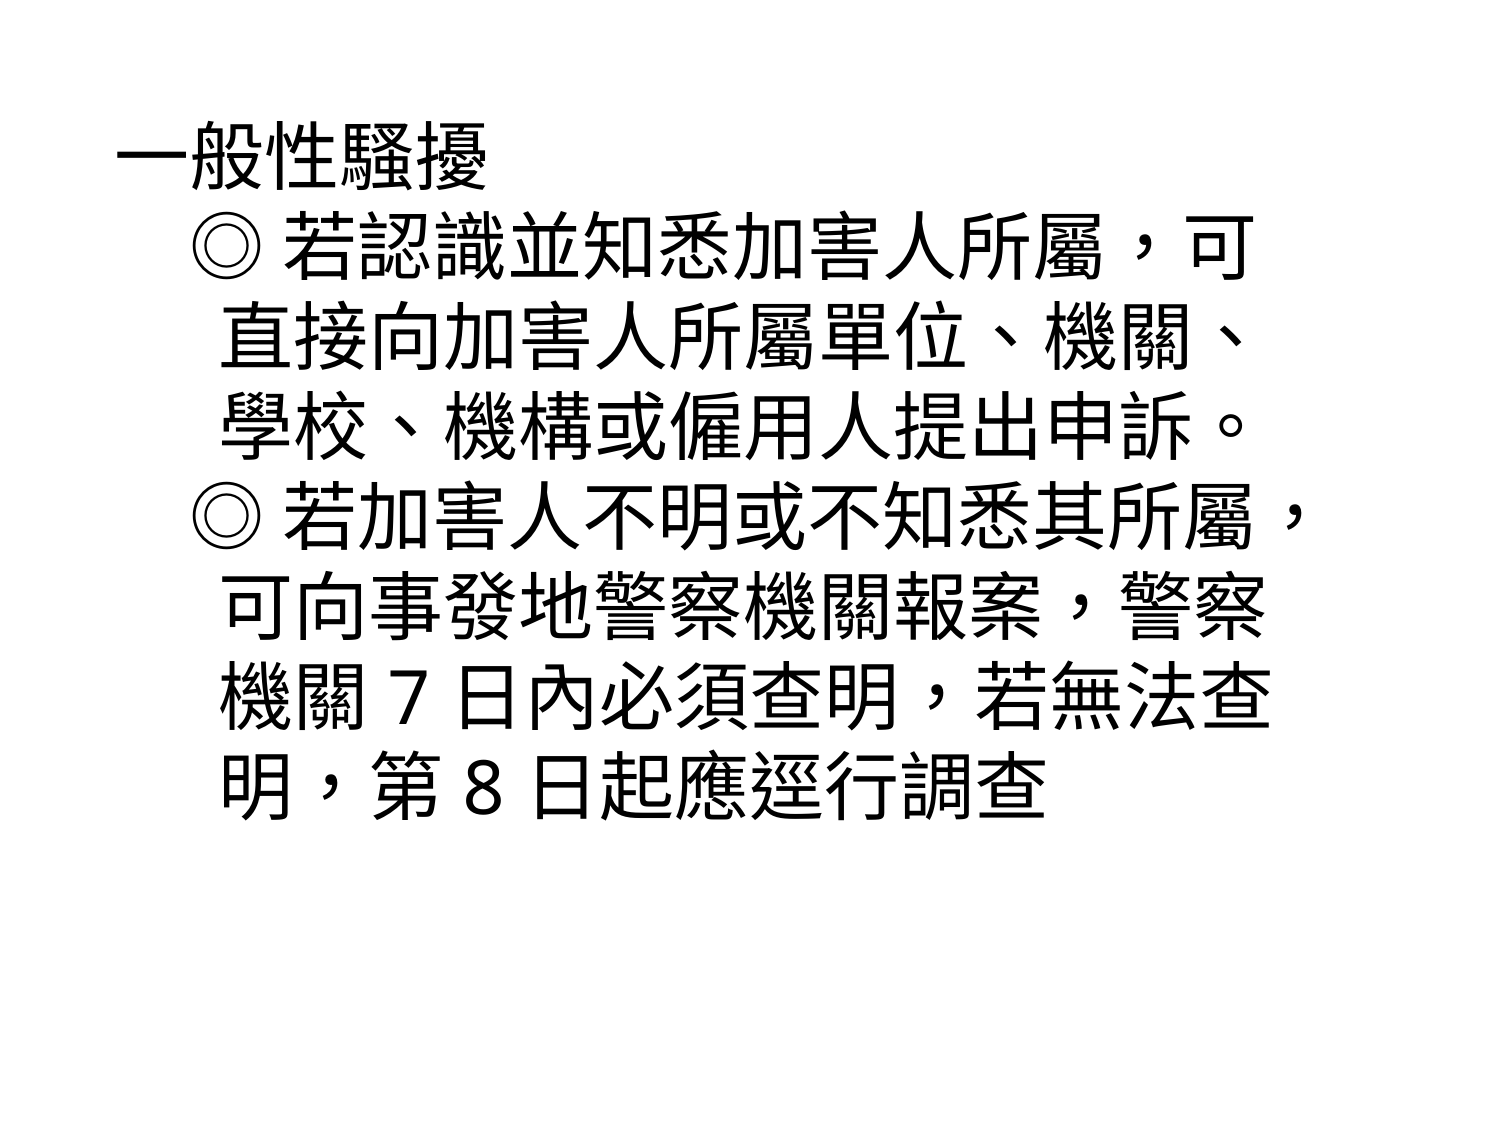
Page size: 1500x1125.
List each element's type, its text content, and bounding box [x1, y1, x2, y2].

text_box 一般性騷擾 ◎若認識並知悉加害人所屬，可直接向加害人所屬單位、機關、學校、機構或僱用人提出申訴。 ◎若加害人不明或不知悉其所屬，可向事發地警察機關報案，警察機關7日內必須查明，若無法查明，第8日起應逕行調查 [100, 101, 1294, 837]
